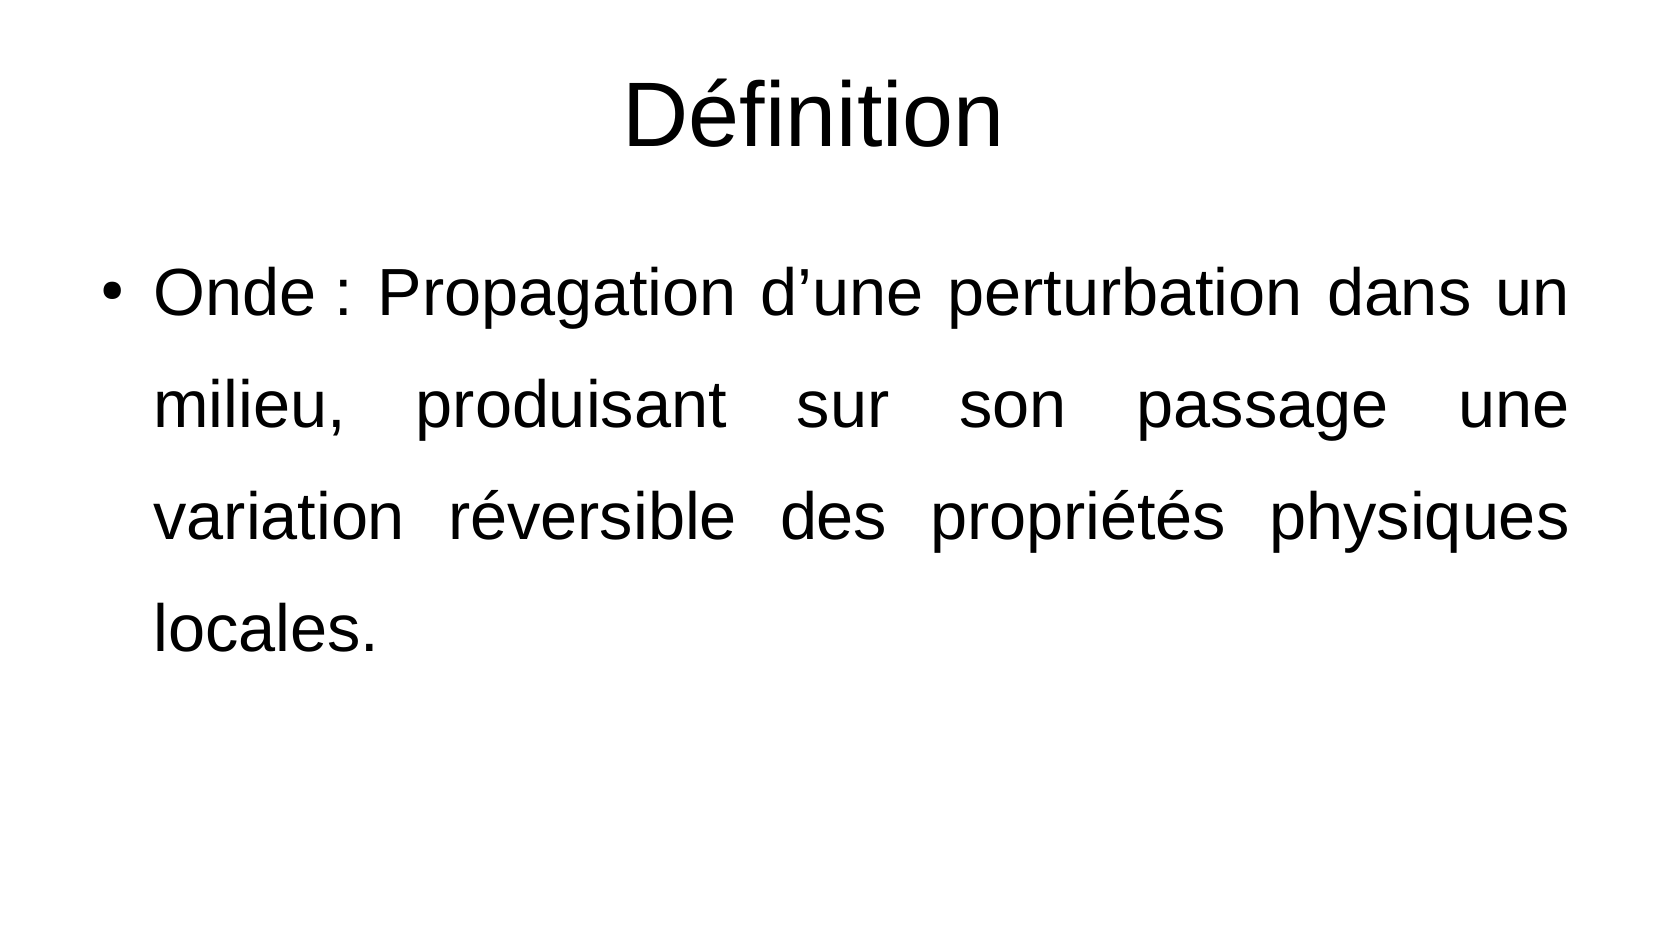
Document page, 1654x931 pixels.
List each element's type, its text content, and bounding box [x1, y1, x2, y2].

title Définition [82, 37, 1571, 193]
list Onde : Propagation d’une perturbation dans un milieu, produisant sur son passage une variation réversible des propriétés physiques locales. [82, 217, 1571, 758]
